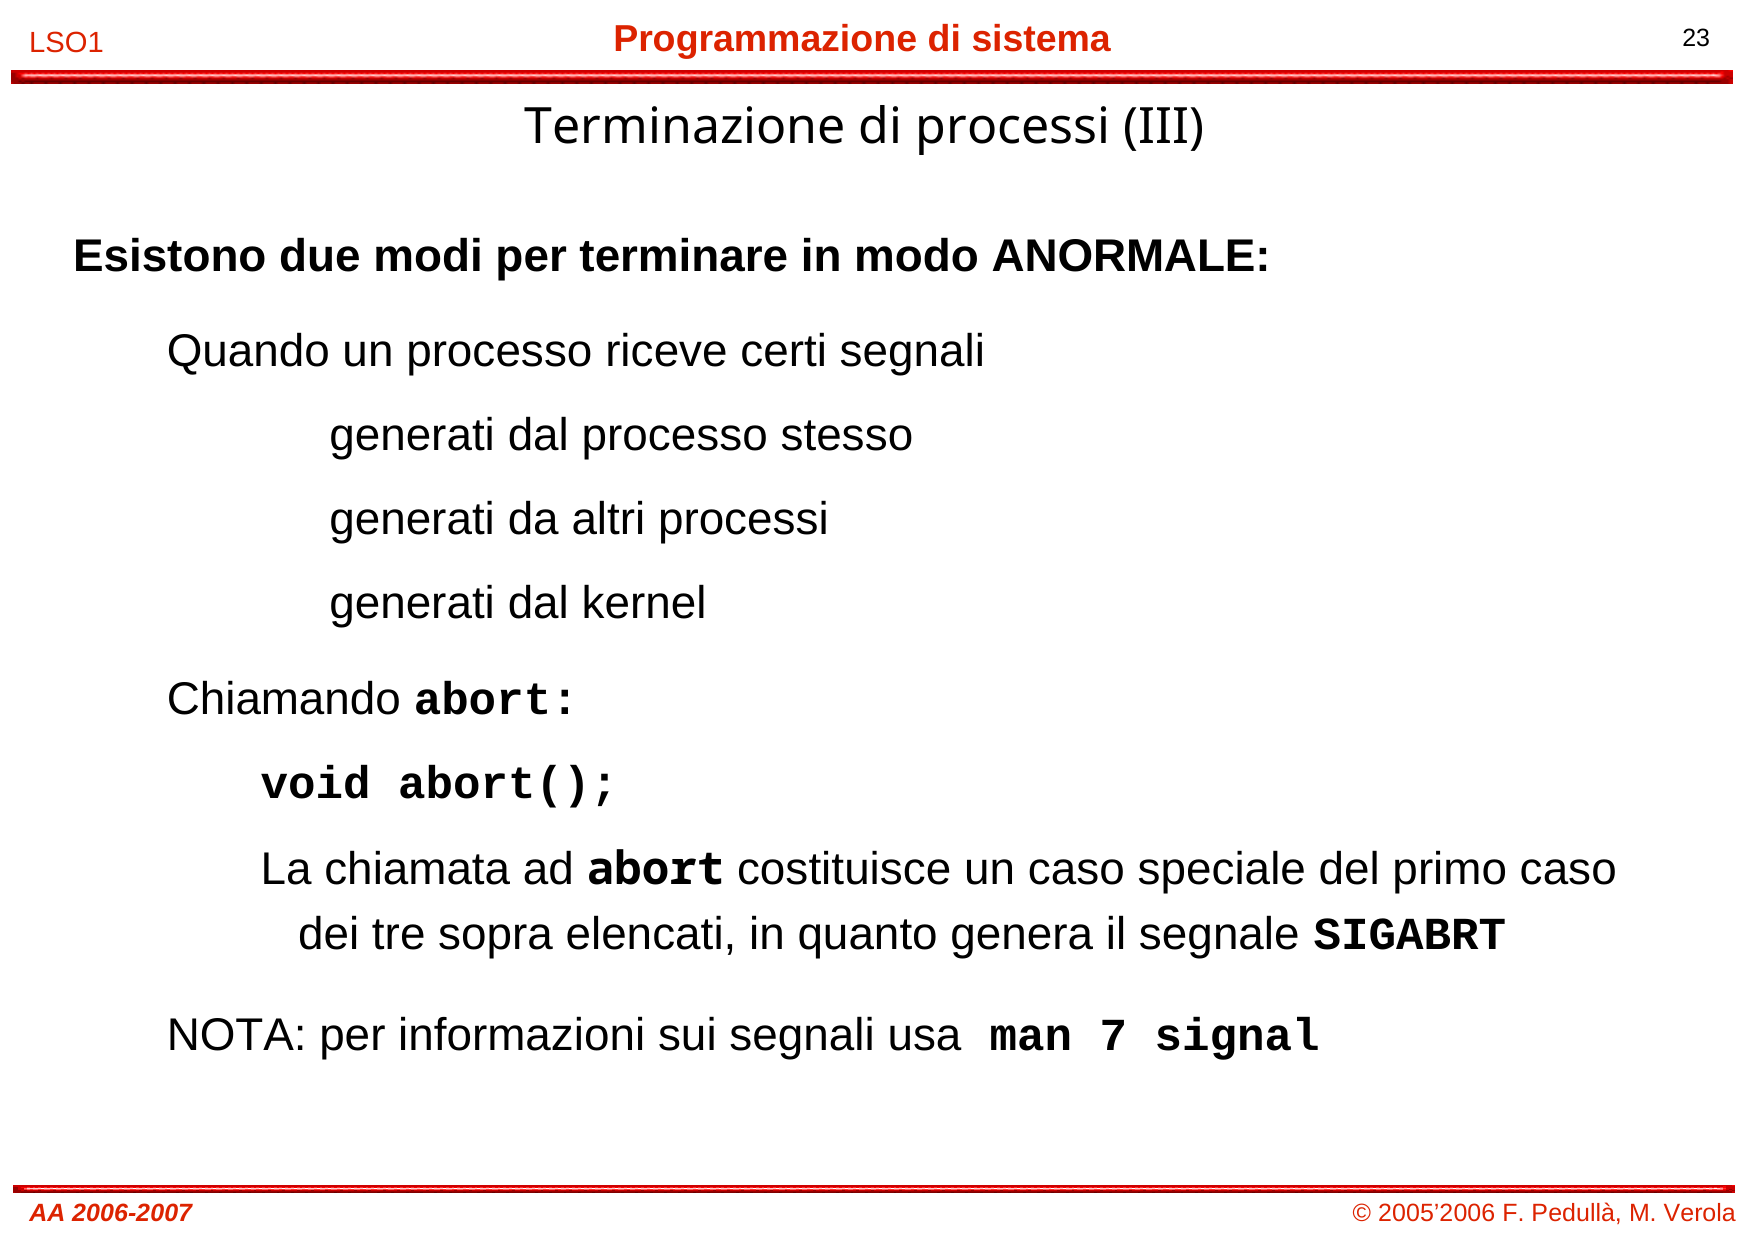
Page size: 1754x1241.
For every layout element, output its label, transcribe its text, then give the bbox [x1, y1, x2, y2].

picture [13, 1185, 1735, 1193]
list Esistono due modi per terminare in modo ANORMALE: Quando un processo riceve certi segnali generati dal processo stesso generati da altri processi generati dal kernel Chiamando abort: void abort(); La chiamata ad abort costituisce un caso speciale del primo caso dei tre sopra elencati, in quanto genera il segnale SIGABRT NOTA: per informazioni sui segnali usa man 7 signal [58, 218, 1696, 1063]
title Terminazione di processi (III) [458, 78, 1272, 174]
picture [11, 70, 1733, 84]
